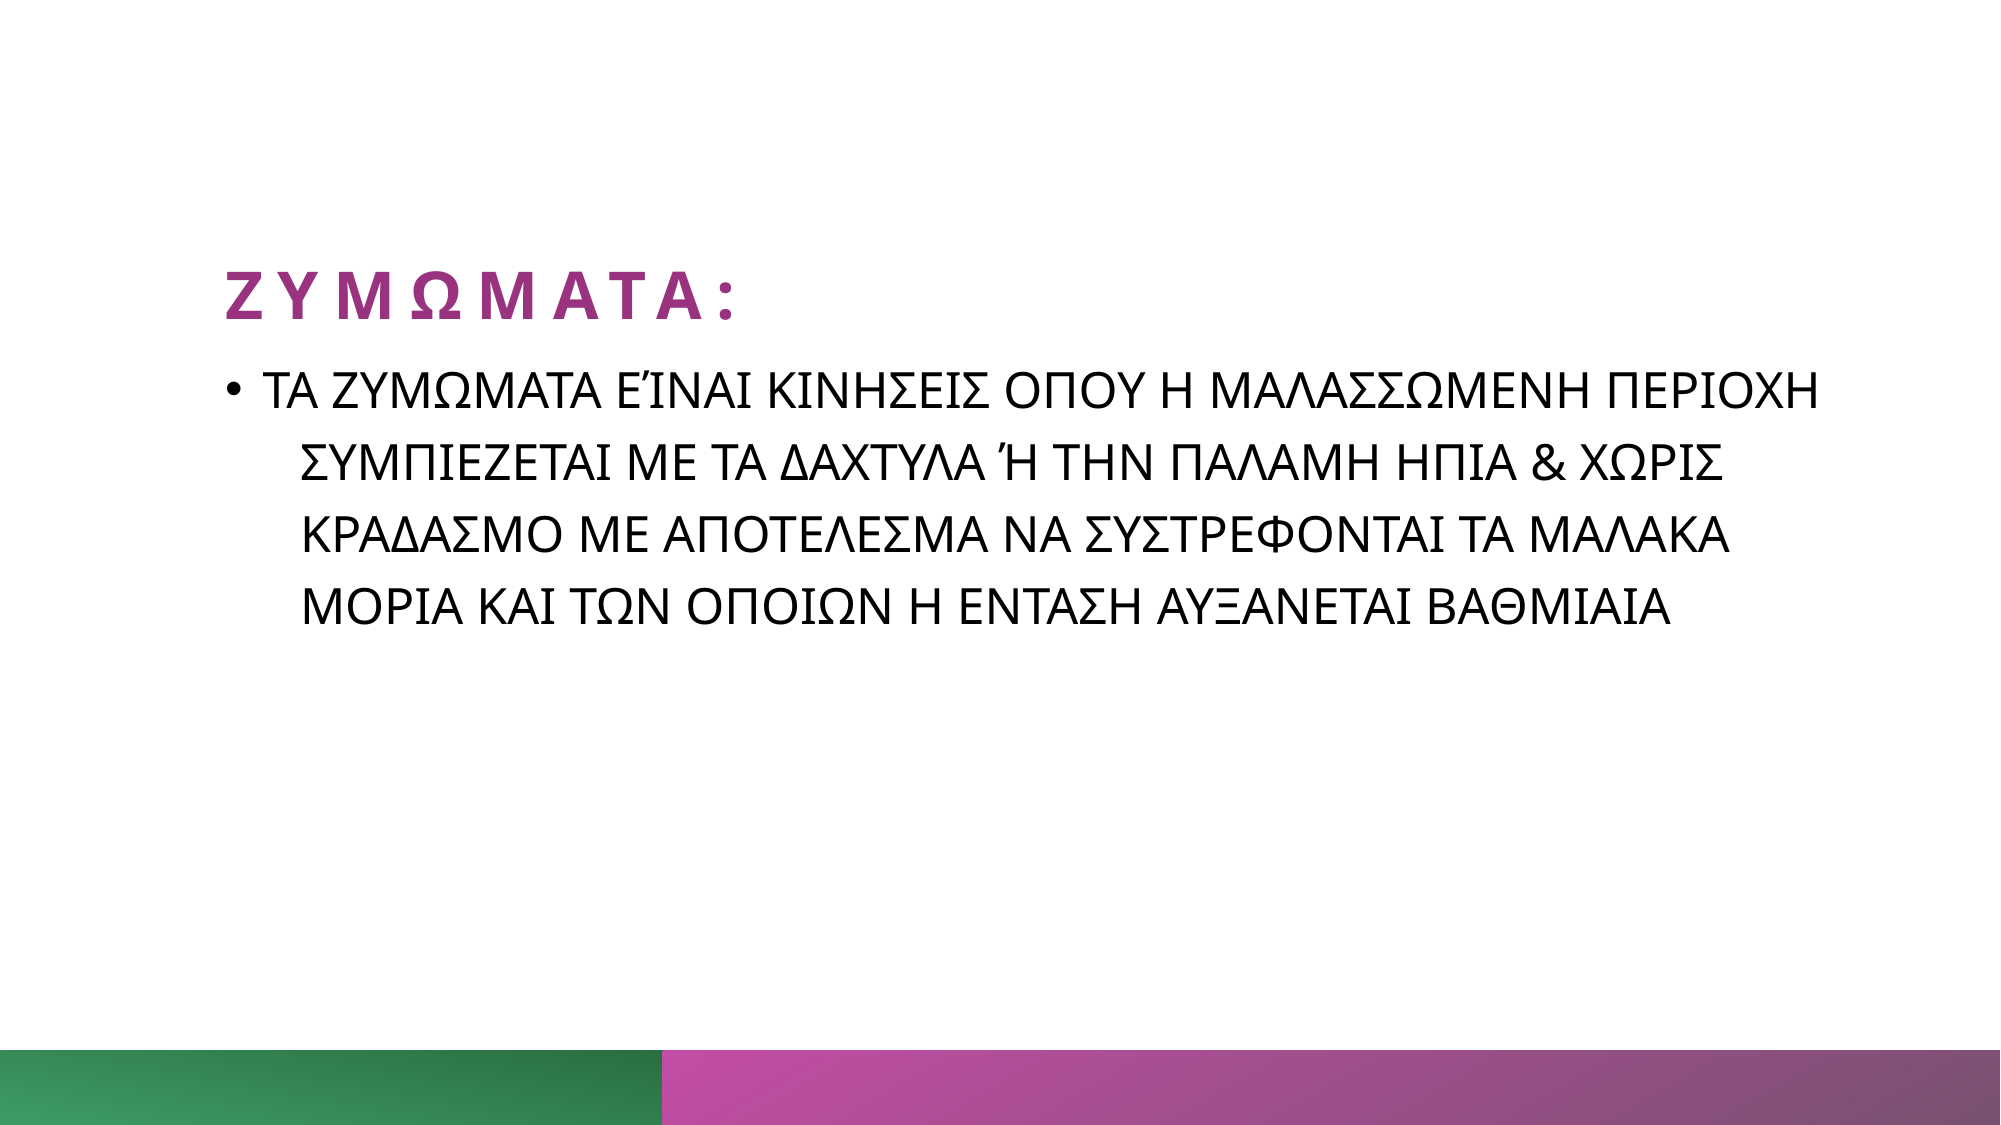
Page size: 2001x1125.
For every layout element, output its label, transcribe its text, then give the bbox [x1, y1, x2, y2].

title ΖΥΜΩΜΑΤΑ: [225, 190, 785, 333]
list ΤΑ ΖΥΜΩΜΑΤΑ ΕΊΝΑΙ ΚΙΝΗΣΕΙΣ ΟΠΟΥ Η ΜΑΛΑΣΣΩΜΕΝΗ ΠΕΡΙΟΧΗ ΣΥΜΠΙΕΖΕΤΑΙ ΜΕ ΤΑ ΔΑΧΤΥΛΑ Ή ΤΗΝ ΠΑΛΑΜΗ ΗΠΙΑ & ΧΩΡΙΣ ΚΡΑΔΑΣΜΟ ΜΕ ΑΠΟΤΕΛΕΣΜΑ ΝΑ ΣΥΣΤΡΕΦΟΝΤΑΙ ΤΑ ΜΑΛΑΚΑ ΜΟΡΙΑ ΚΑΙ ΤΩΝ ΟΠΟΙΩΝ Η ΕΝΤΑΣΗ ΑΥΞΑΝΕΤΑΙ ΒΑΘΜΙΑΙΑ [225, 346, 1906, 717]
